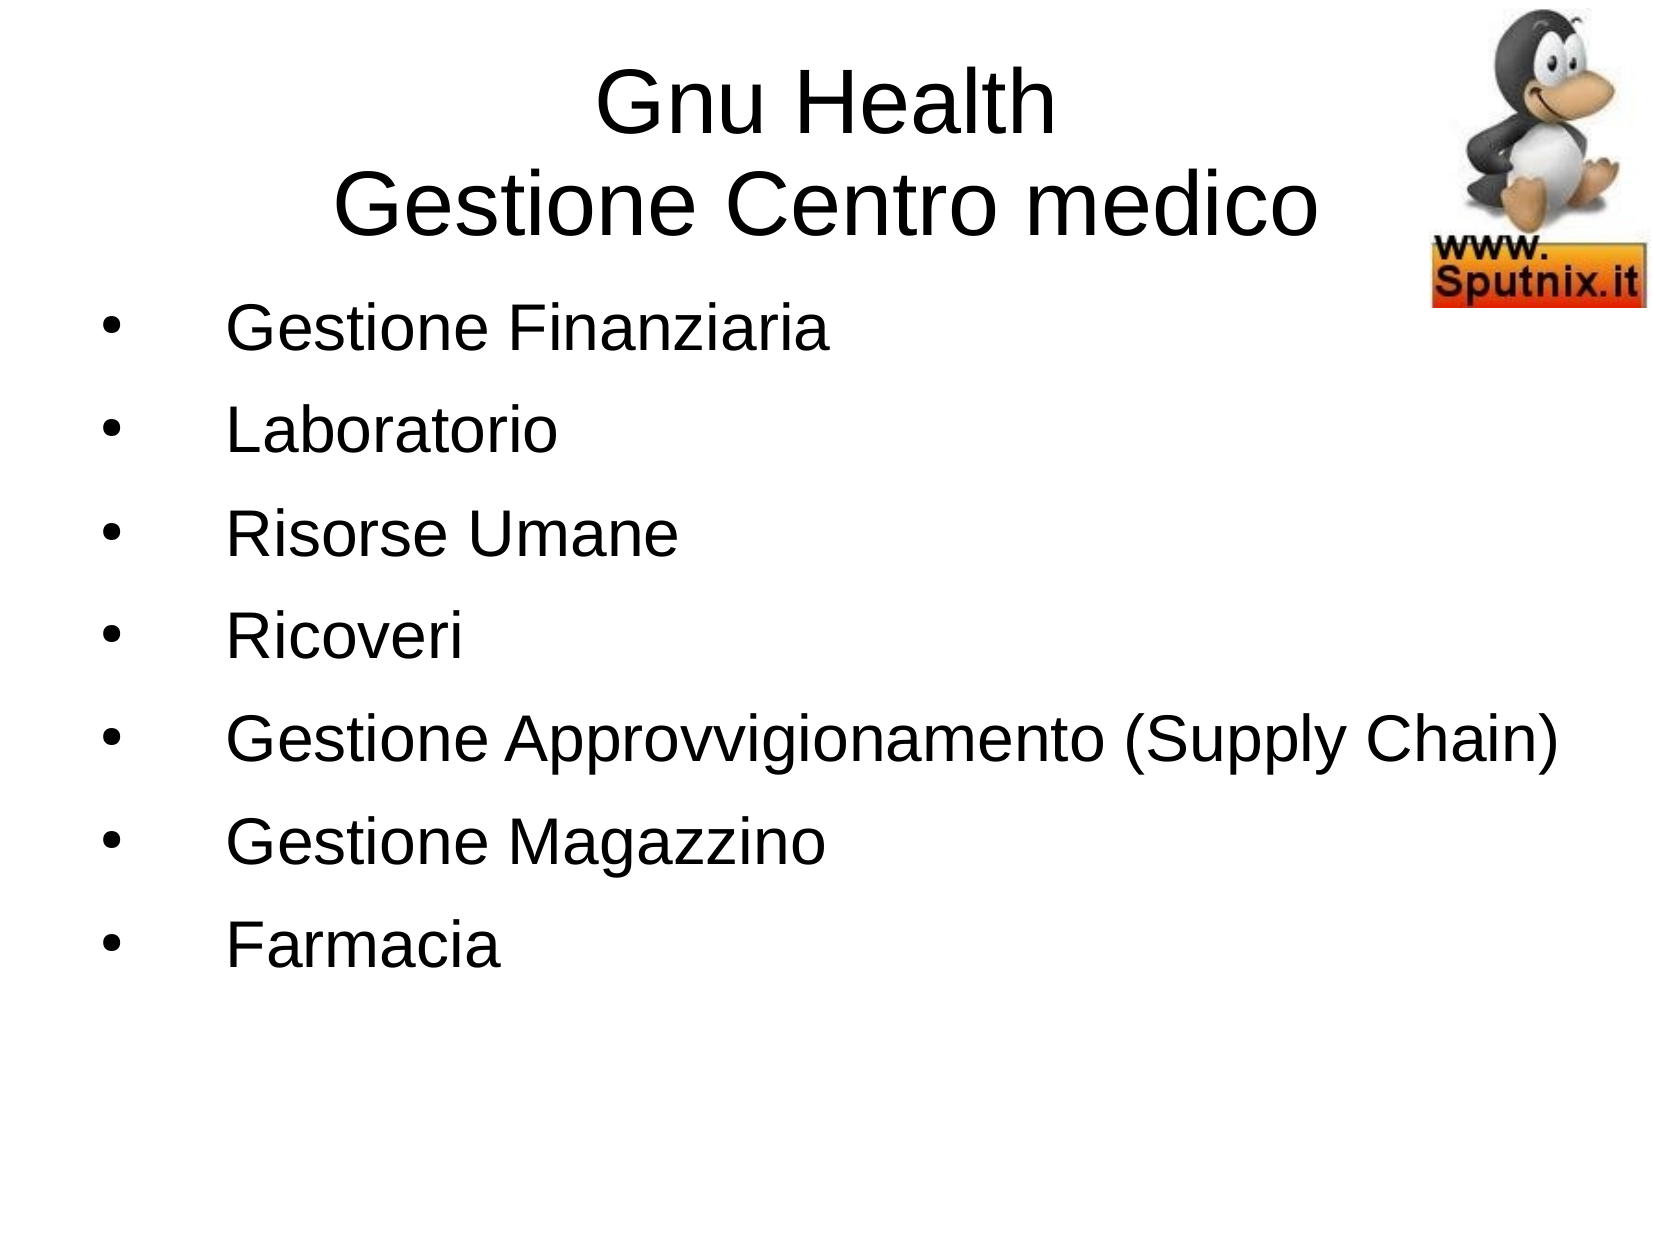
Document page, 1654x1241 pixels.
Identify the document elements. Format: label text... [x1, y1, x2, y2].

list Gestione Finanziaria Laboratorio Risorse Umane Ricoveri Gestione Approvvigionamento (Supply Chain) Gestione Magazzino Farmacia [82, 290, 1571, 1010]
picture [1429, 8, 1651, 308]
title Gnu Health Gestione Centro medico [82, 49, 1429, 257]
